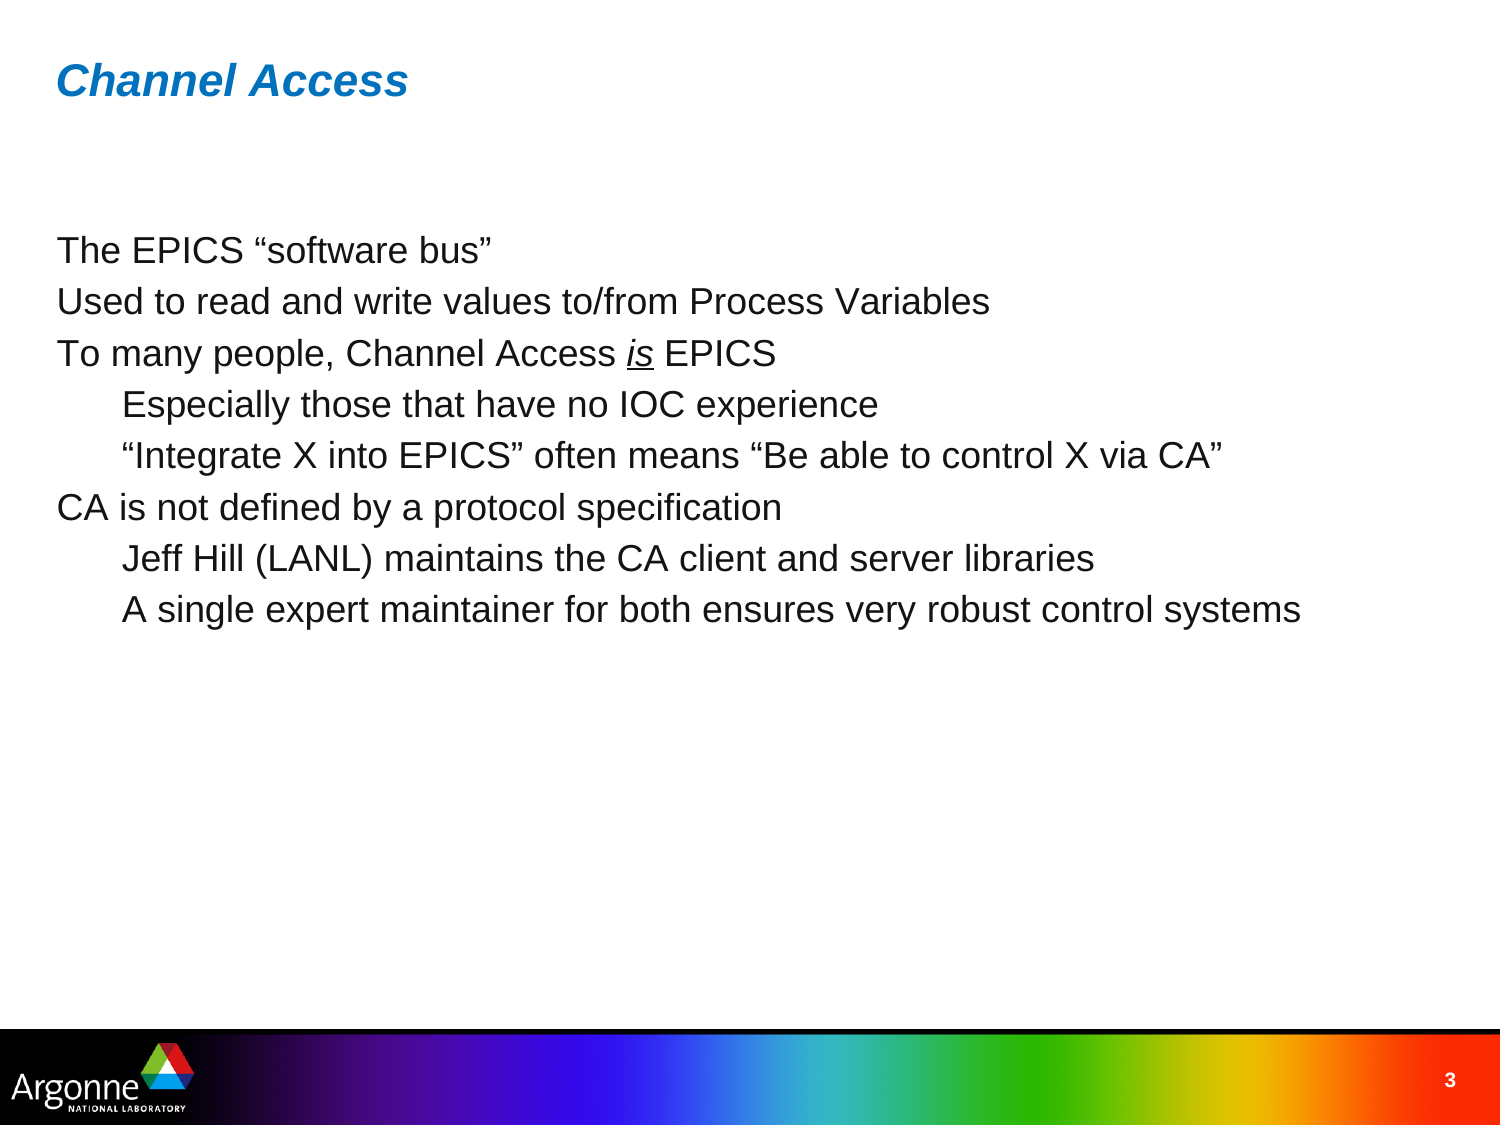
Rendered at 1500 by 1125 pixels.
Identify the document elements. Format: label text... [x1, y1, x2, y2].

picture [0, 1029, 1500, 1125]
title Channel Access [55, 48, 1361, 118]
list The EPICS “software bus” Used to read and write values to/from Process Variables To many people, Channel Access is EPICS Especially those that have no IOC experience “Integrate X into EPICS” often means “Be able to control X via CA” CA is not defined by a protocol specification Jeff Hill (LANL) maintains the CA client and server libraries A single expert maintainer for both ensures very robust control systems [56, 229, 1359, 741]
